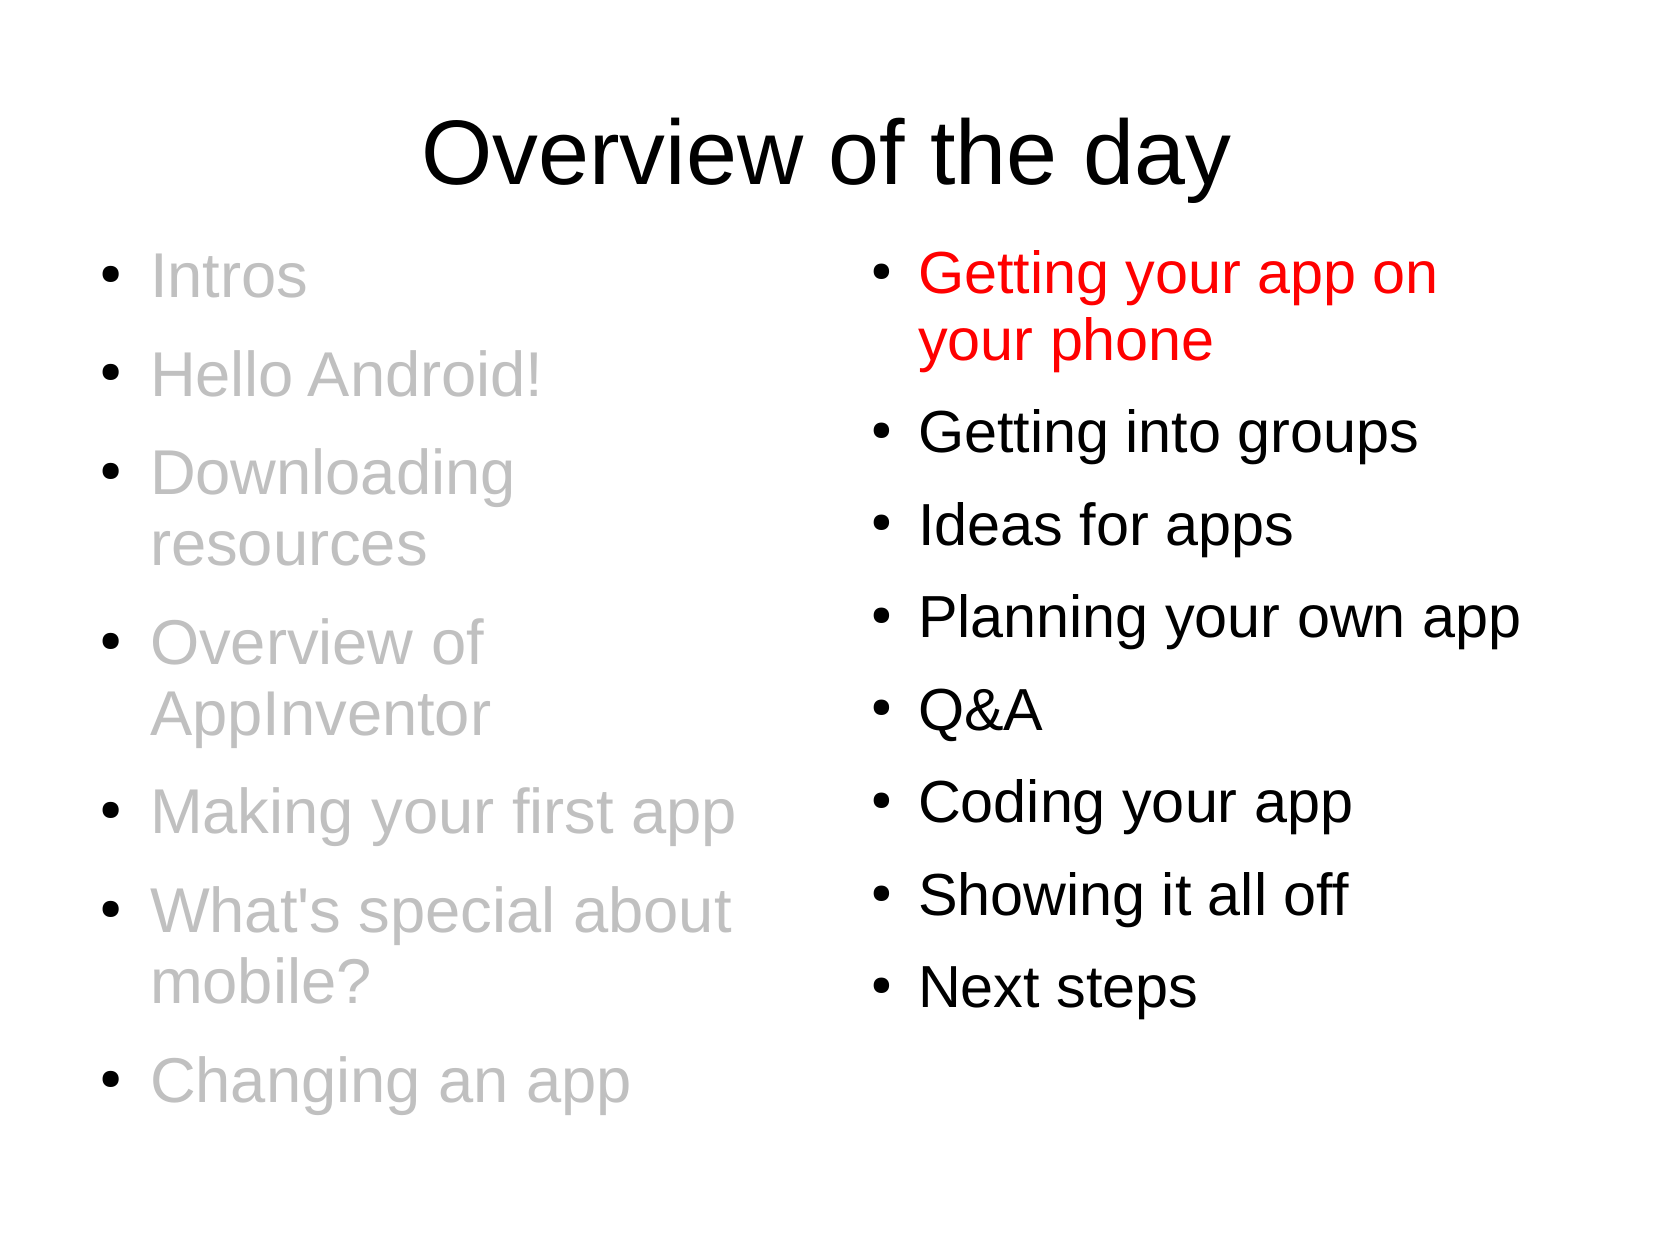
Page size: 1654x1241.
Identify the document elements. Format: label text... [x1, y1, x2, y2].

list Getting your app on your phone Getting into groups Ideas for apps Planning your own app Q&A Coding your app Showing it all off Next steps [855, 240, 1566, 1025]
title Overview of the day [82, 49, 1571, 257]
list Intros Hello Android! Downloading resources Overview of AppInventor Making your first app What's special about mobile? Changing an app [82, 240, 793, 1126]
